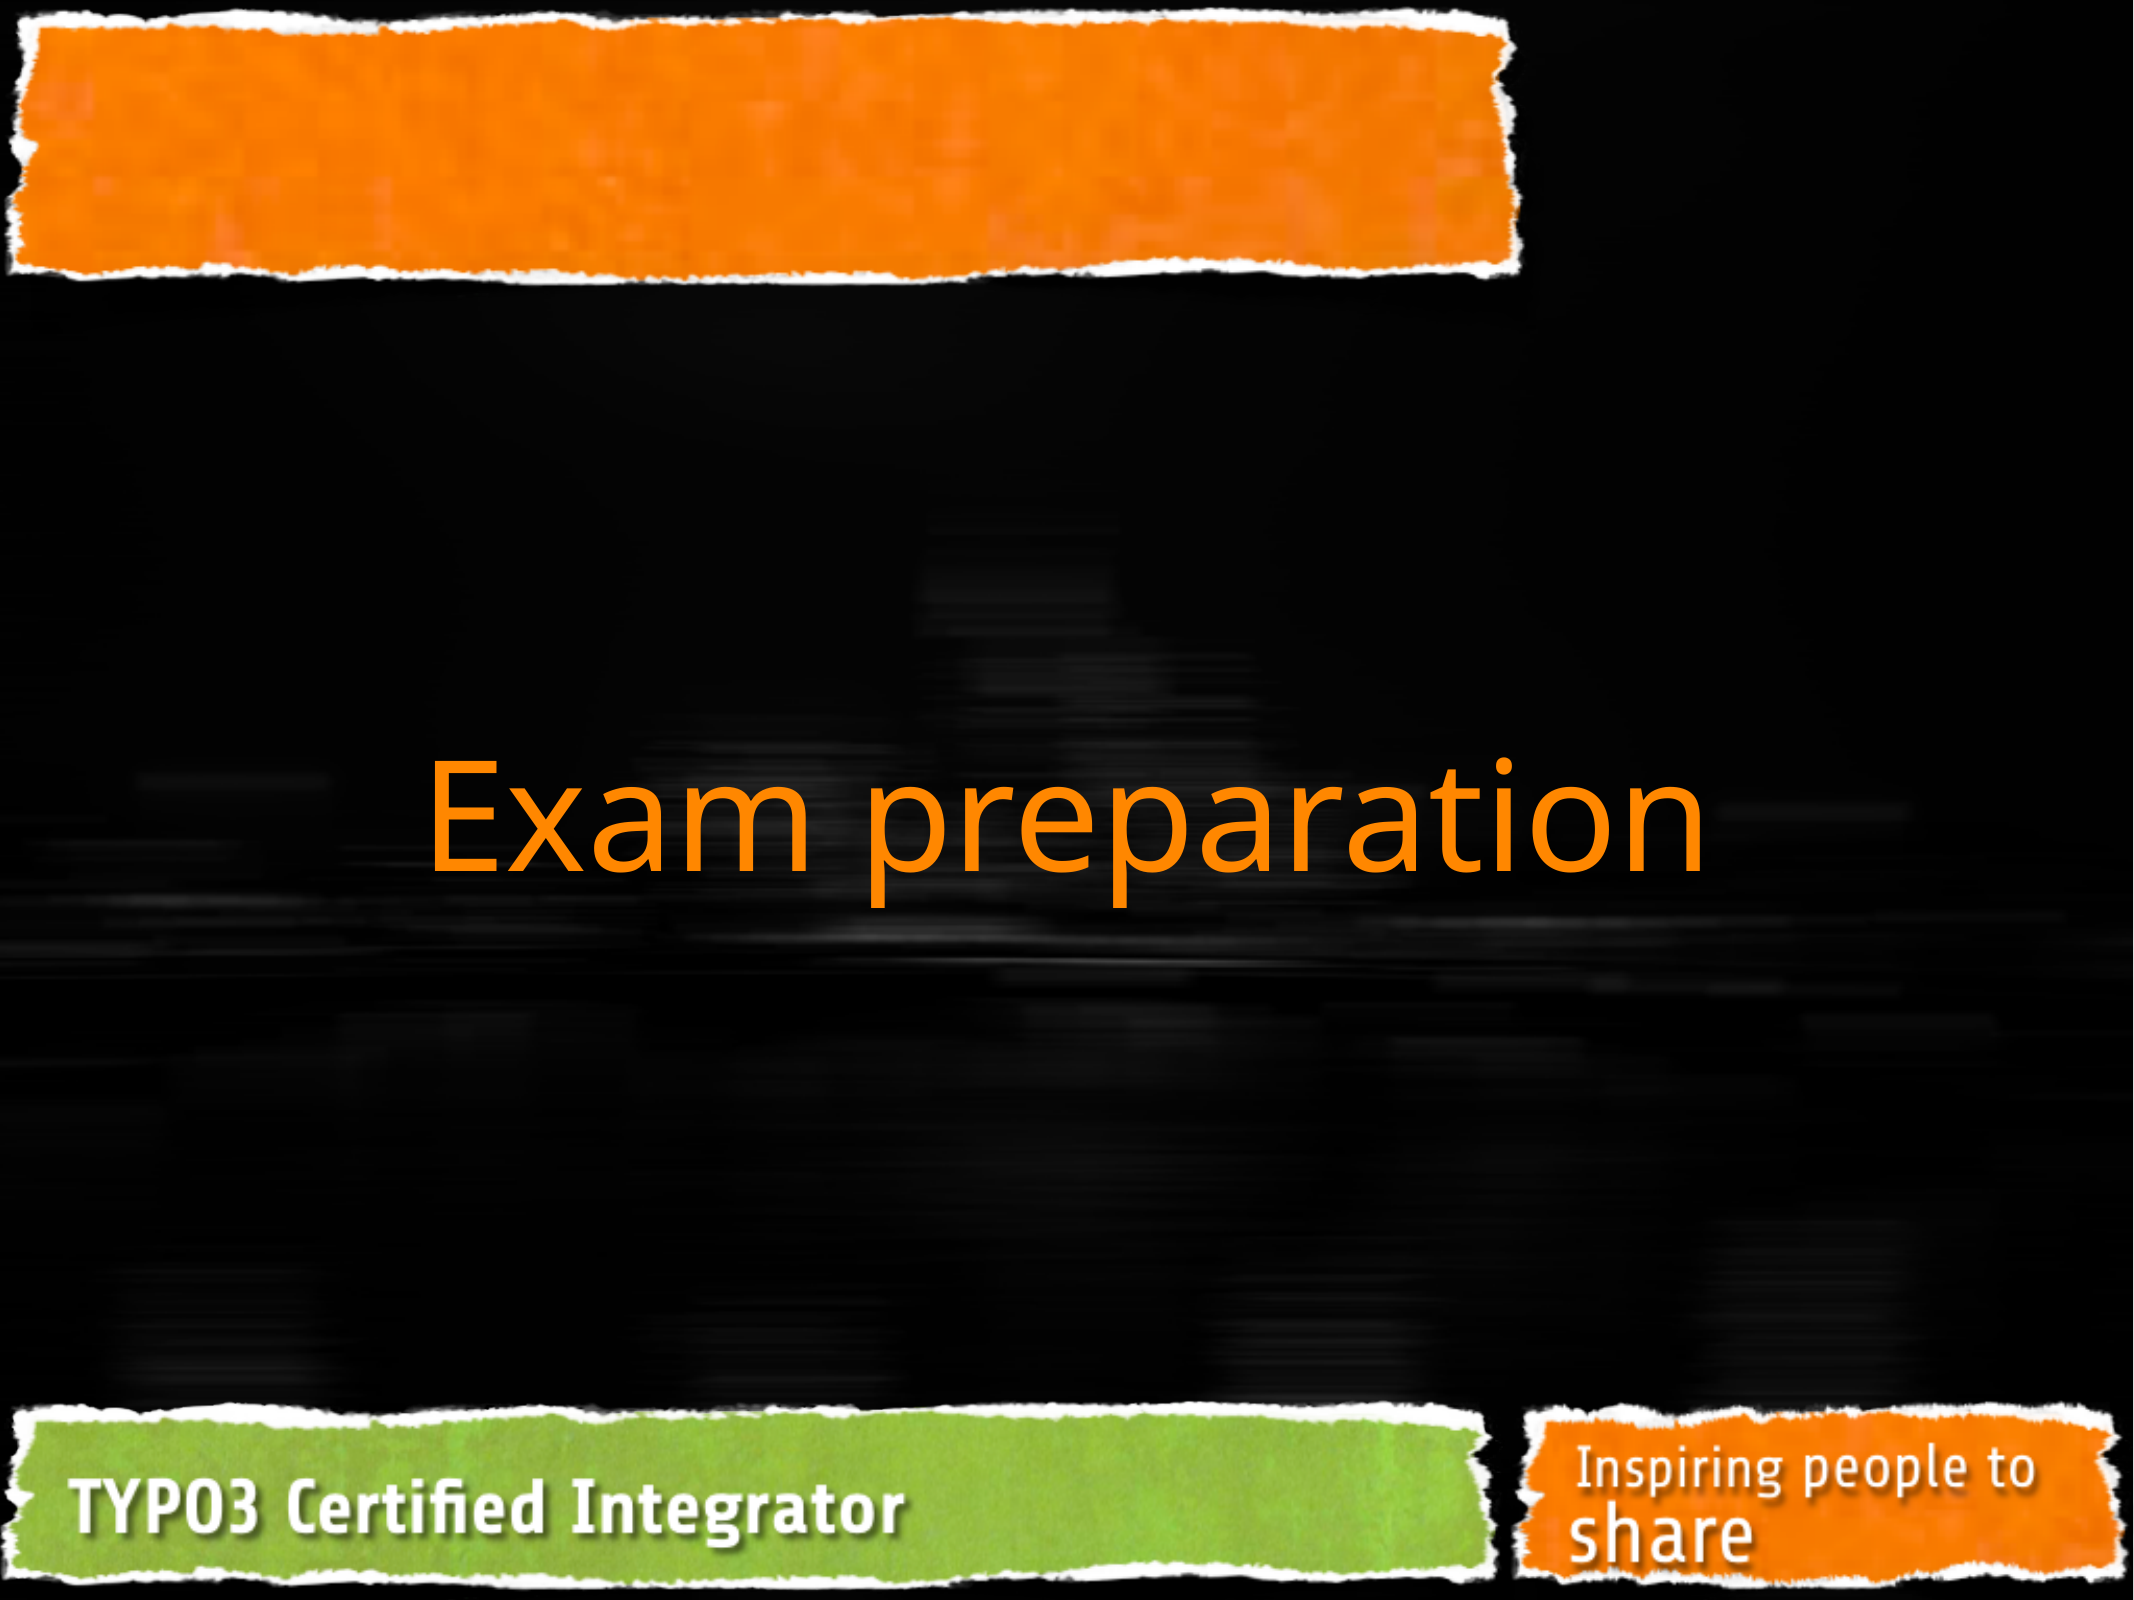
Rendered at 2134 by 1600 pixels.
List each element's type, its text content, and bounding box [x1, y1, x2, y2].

title Exam preparation [208, 368, 1925, 911]
picture [0, 0, 2134, 1600]
